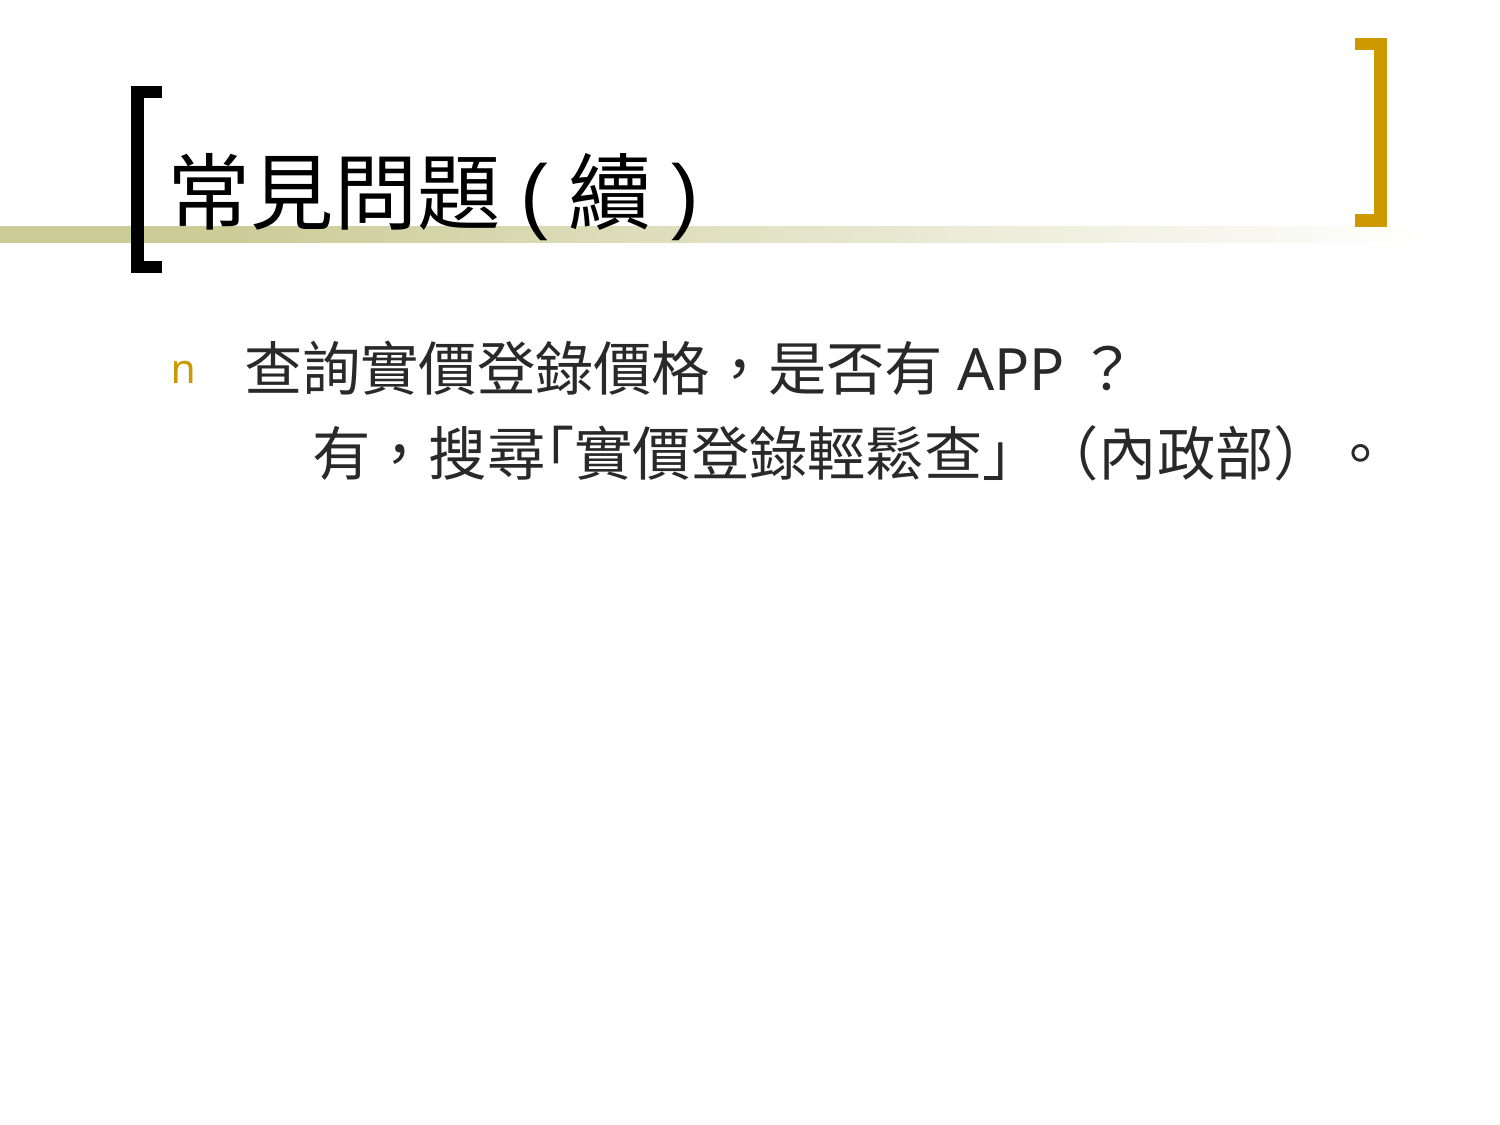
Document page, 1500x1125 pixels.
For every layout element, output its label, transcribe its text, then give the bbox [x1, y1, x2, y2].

title 常見問題(續) [152, 15, 1328, 248]
list 查詢實價登錄價格，是否有APP？ 有，搜尋｢實價登錄輕鬆查」（內政部）。 [155, 324, 1413, 1000]
